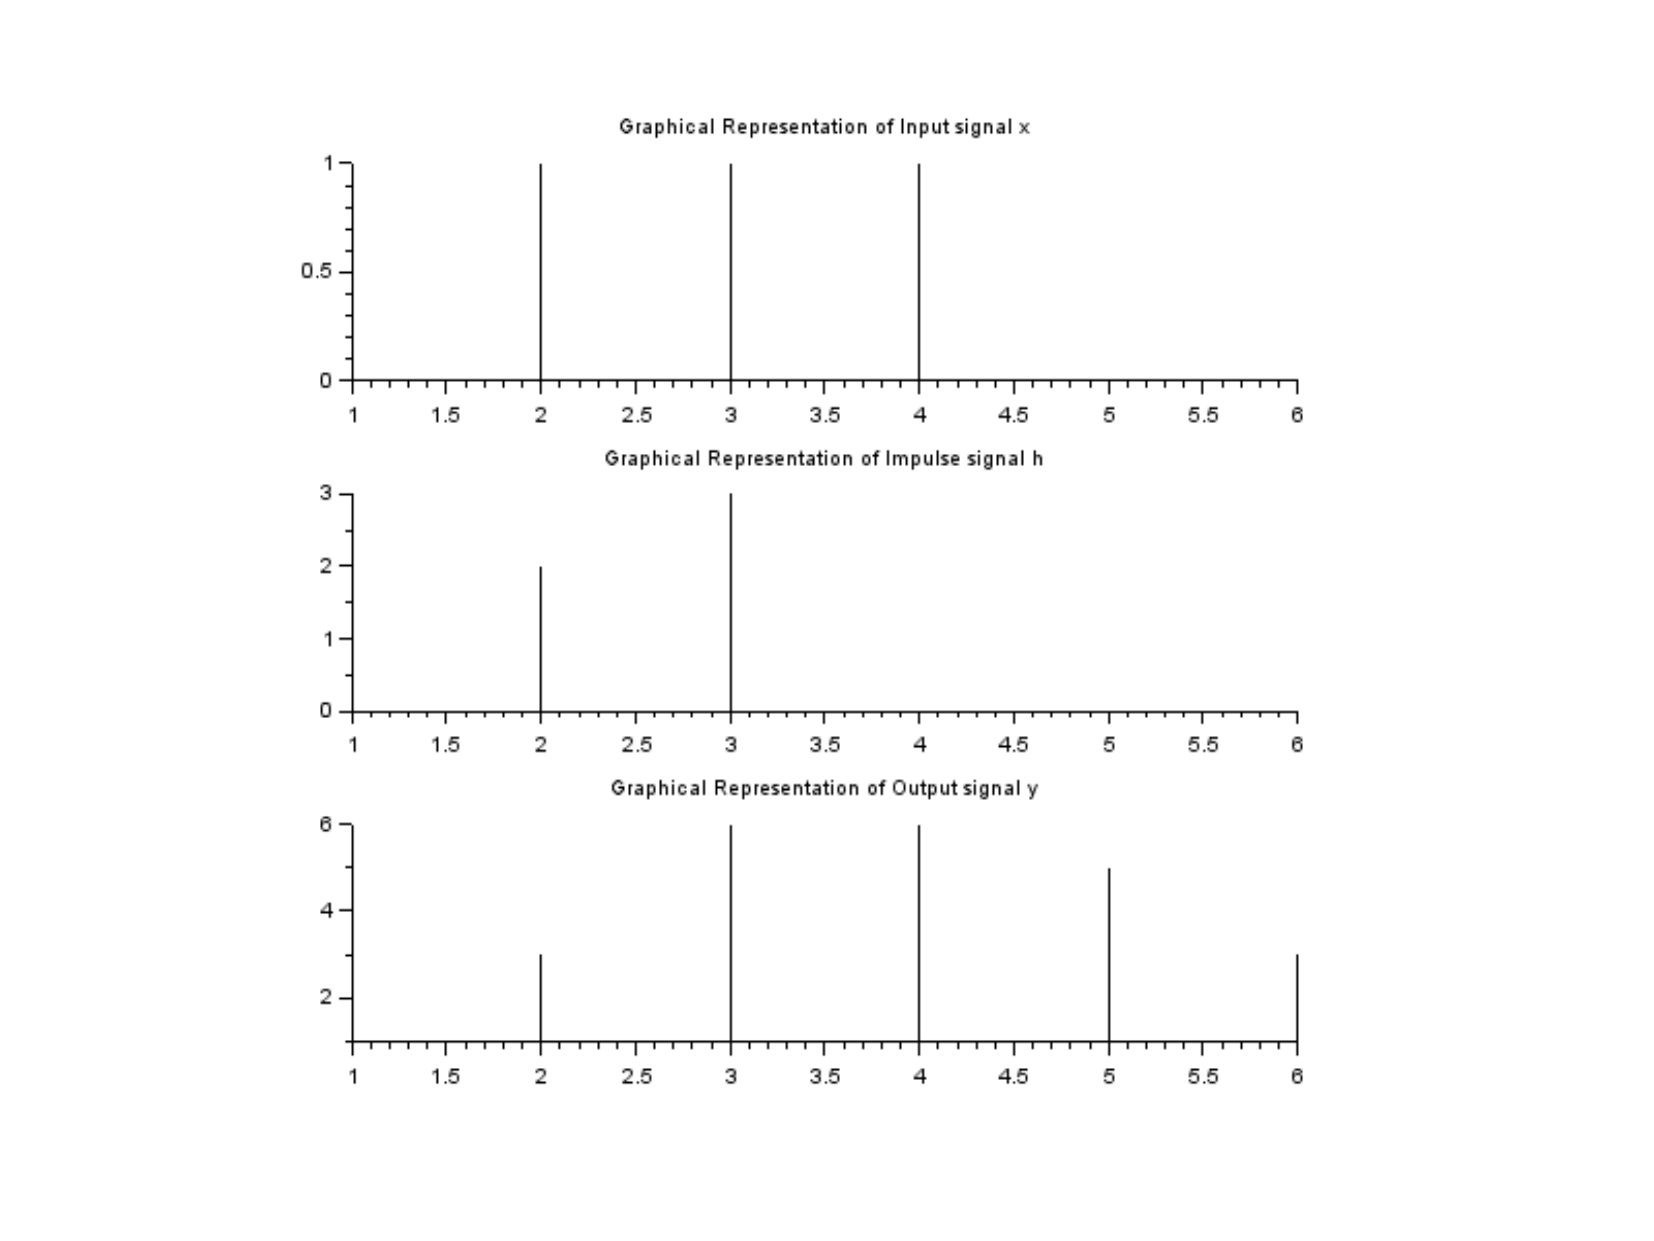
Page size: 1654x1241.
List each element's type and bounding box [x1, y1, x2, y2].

picture [195, 104, 1456, 1096]
